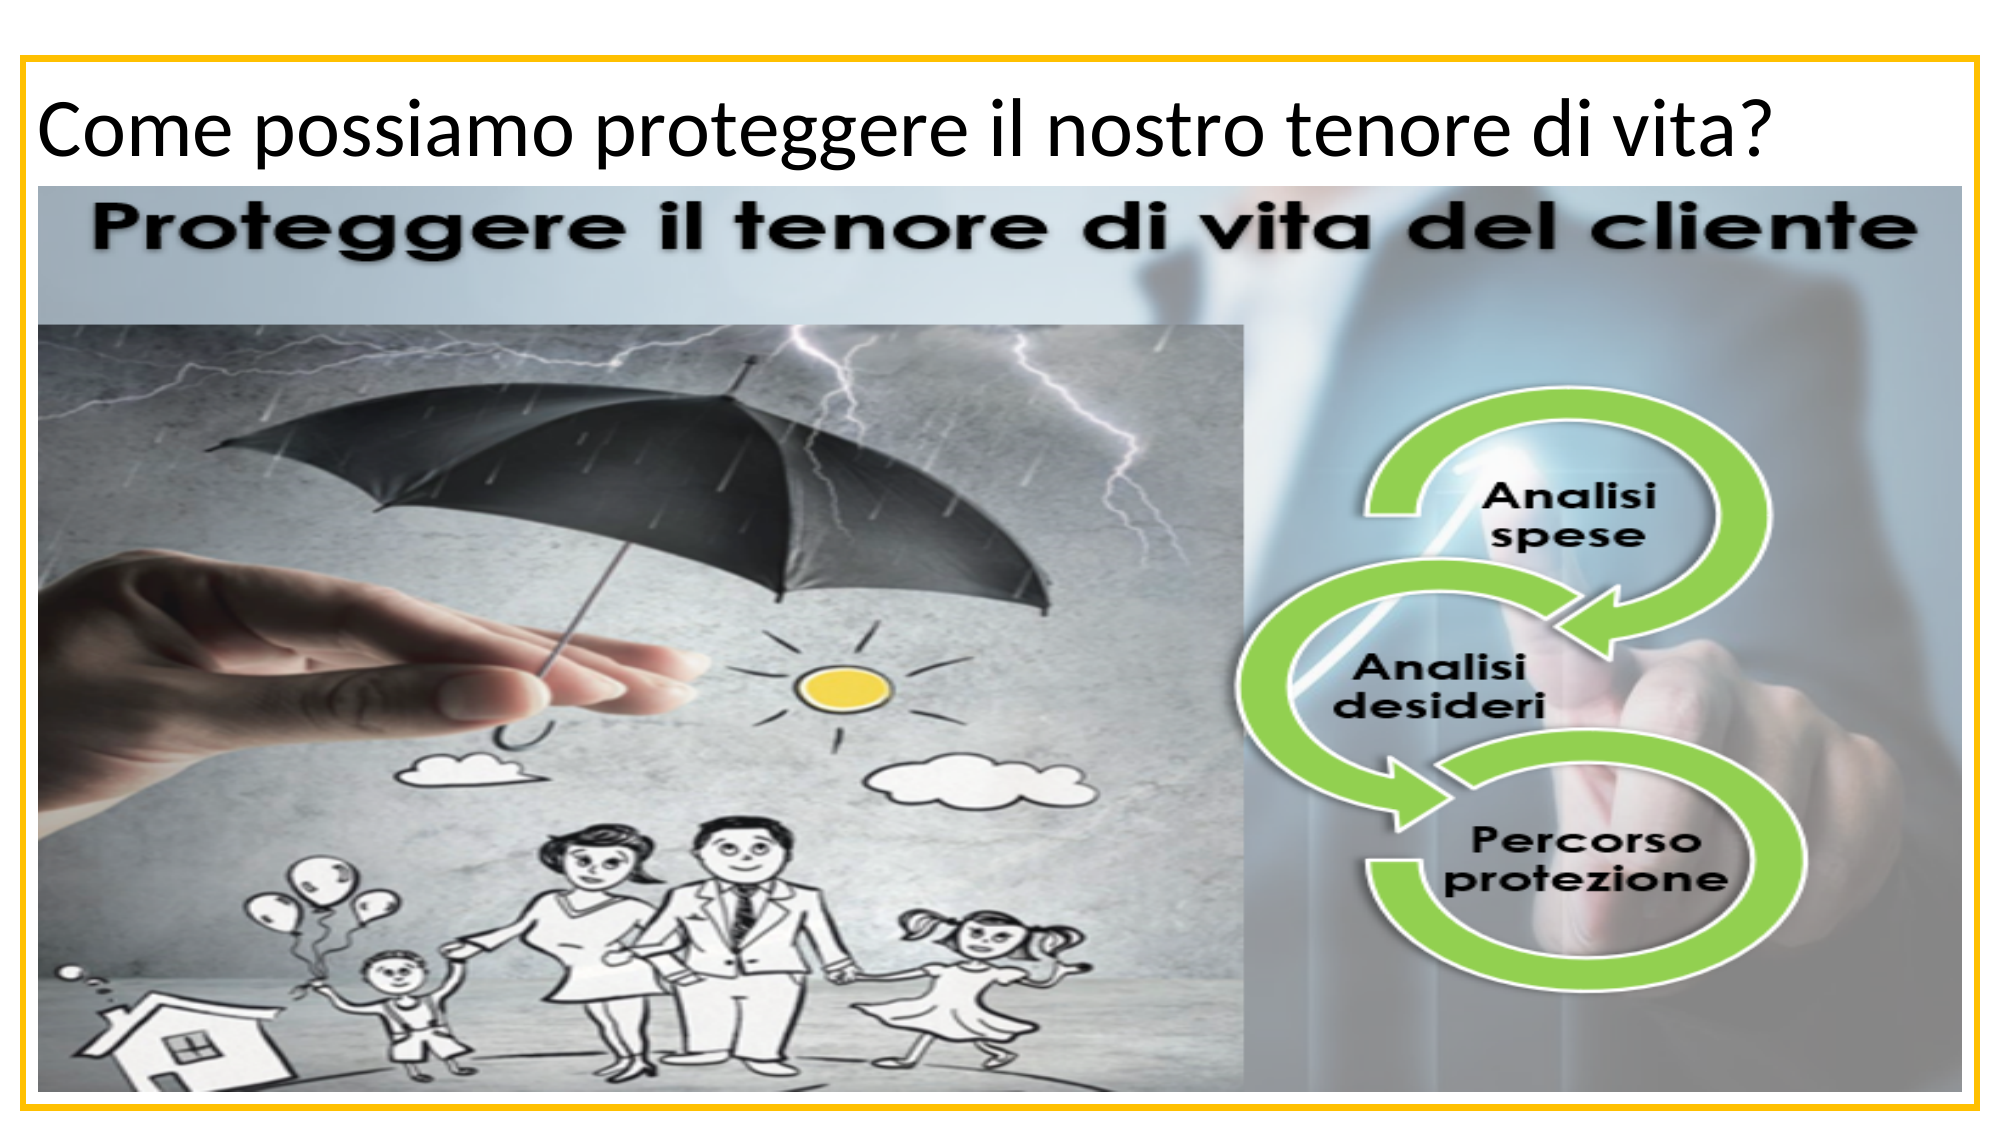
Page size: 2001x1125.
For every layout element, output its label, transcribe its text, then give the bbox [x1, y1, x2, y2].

text_box Come possiamo proteggere il nostro tenore di vita? [22, 58, 1978, 1108]
picture [38, 186, 1962, 1092]
